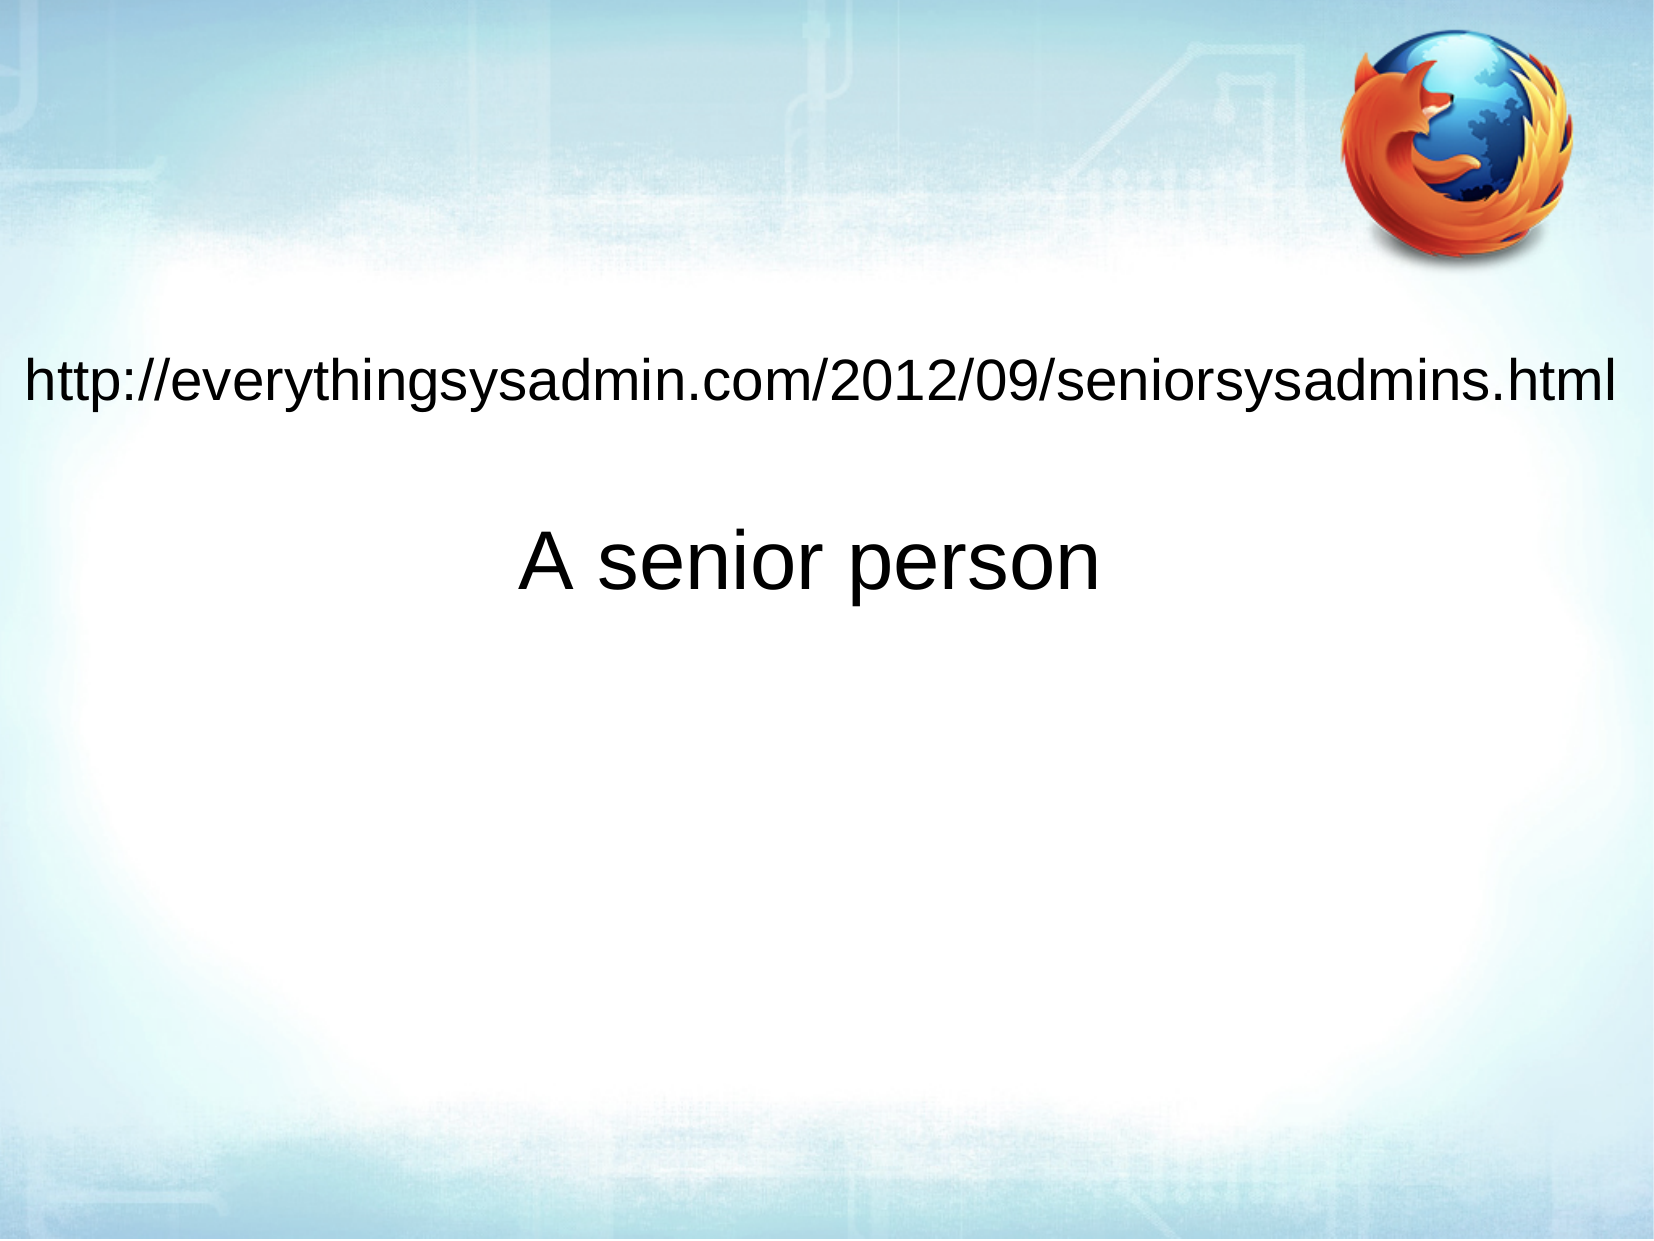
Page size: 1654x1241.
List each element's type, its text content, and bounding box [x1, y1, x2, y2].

picture [0, 0, 1654, 1239]
title http://everythingsysadmin.com/2012/09/seniorsysadmins.html A senior person [13, 351, 1630, 984]
